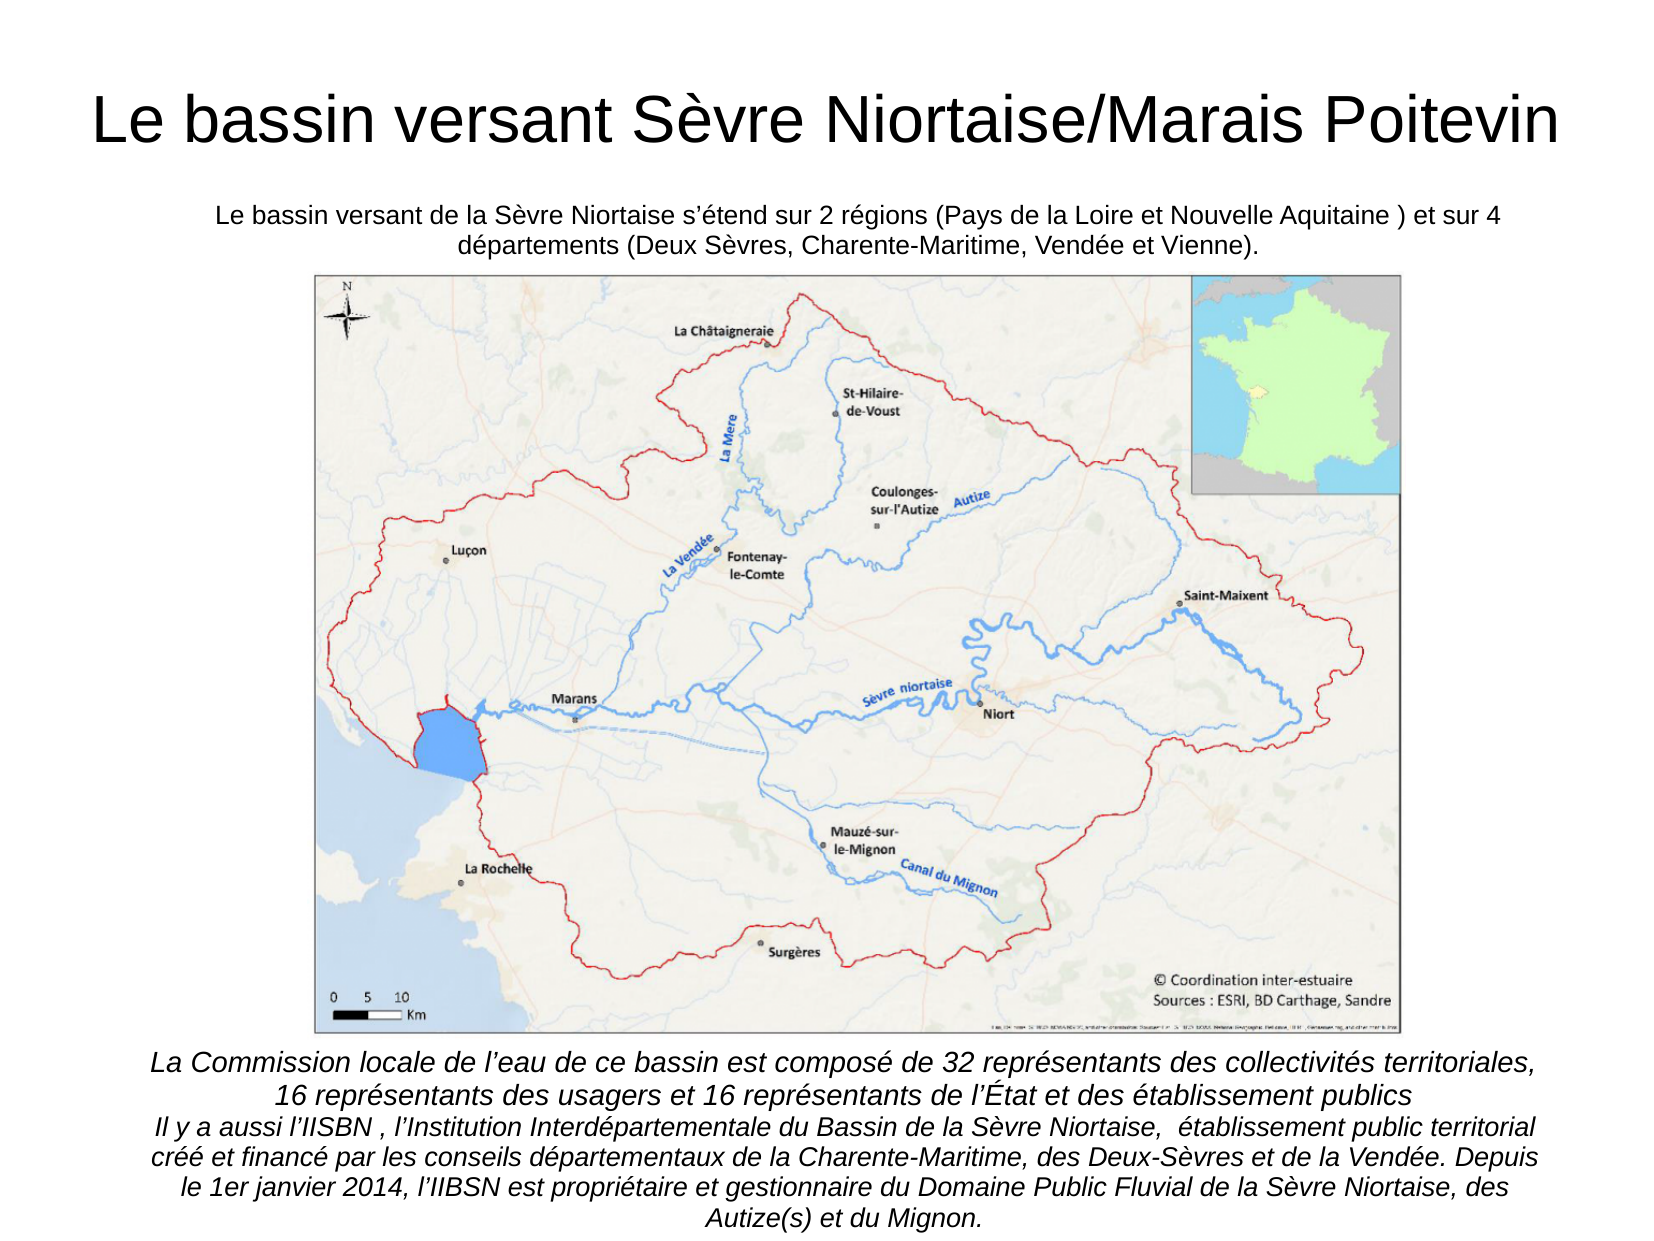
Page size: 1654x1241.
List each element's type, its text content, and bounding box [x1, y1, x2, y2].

list Le bassin versant de la Sèvre Niortaise s’étend sur 2 régions (Pays de la Loire et Nouvelle Aquitaine ) et sur 4 départements (Deux Sèvres, Charente-Maritime, Vendée et Vienne). [82, 200, 1571, 331]
text_box La Commission locale de l’eau de ce bassin est composé de 32 représentants des collectivités territoriales, 16 représentants des usagers et 16 représentants de l’État et des établissement publics Il y a aussi l’IISBN , l’Institution Interdépartementale du Bassin de la Sèvre Niortaise, établissement public territorial créé et financé par les conseils départementaux de la Charente-Maritime, des Deux-Sèvres et de la Vendée. Depuis le 1er janvier 2014, l’IIBSN est propriétaire et gestionnaire du Domaine Public Fluvial de la Sèvre Niortaise, des Autize(s) et du Mignon. [94, 1038, 1560, 1241]
title Le bassin versant Sèvre Niortaise/Marais Poitevin [82, 49, 1571, 189]
picture [307, 271, 1406, 1040]
